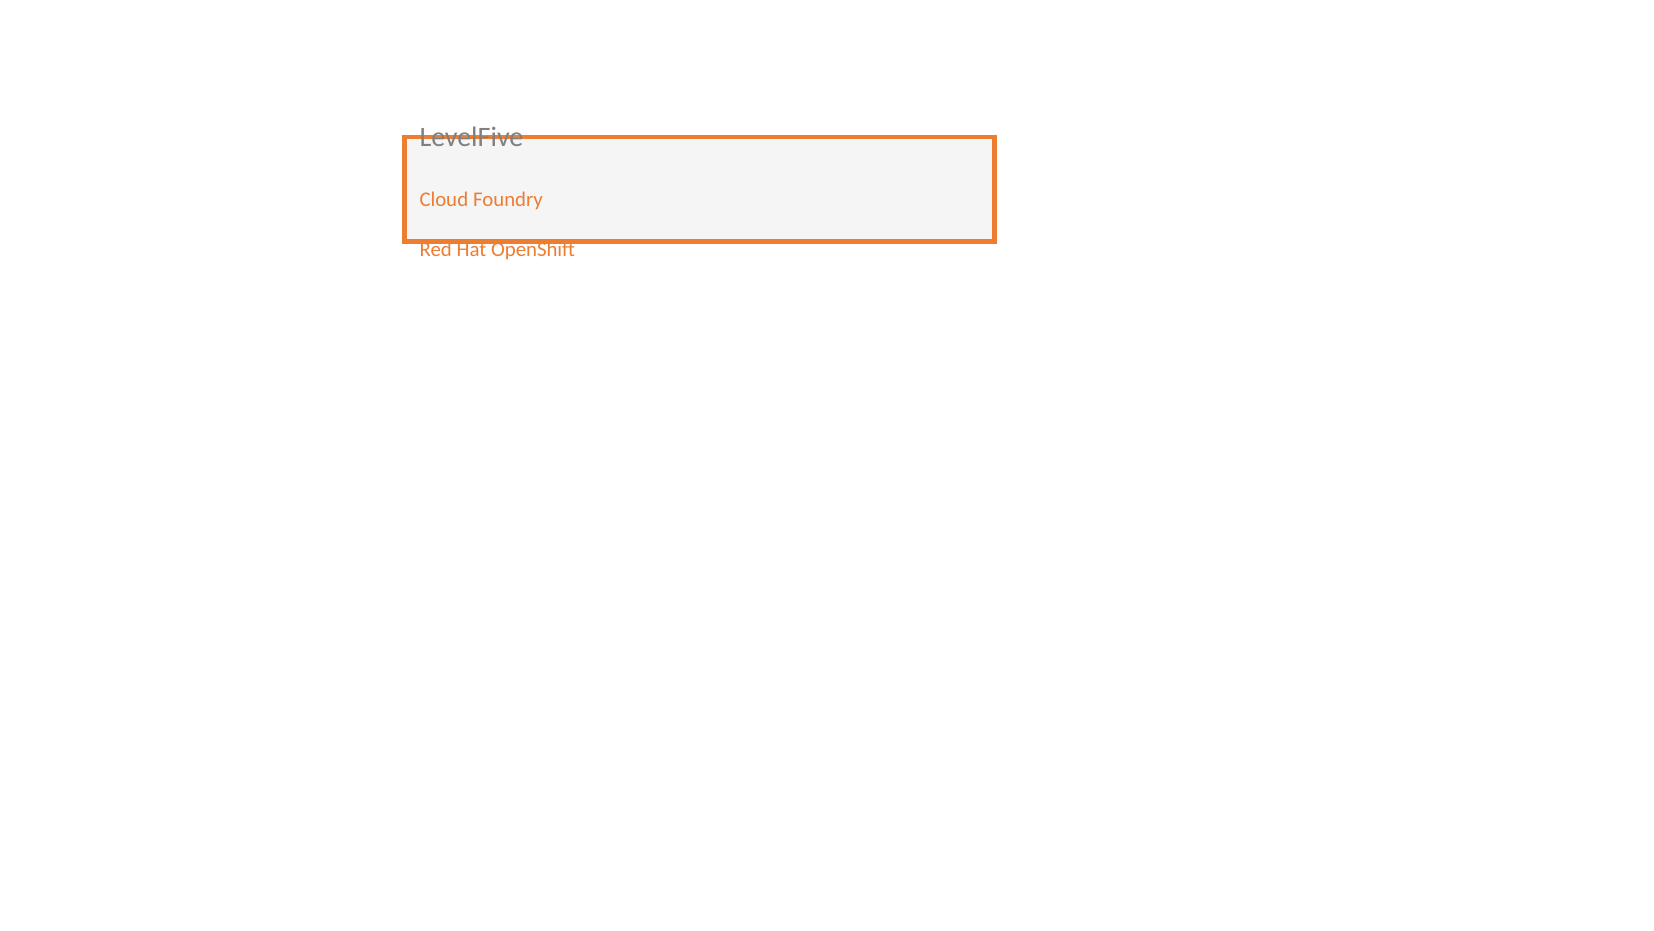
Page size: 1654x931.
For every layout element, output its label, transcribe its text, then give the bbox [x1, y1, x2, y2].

text_box LevelFive Cloud Foundry Red Hat OpenShift [404, 136, 995, 242]
